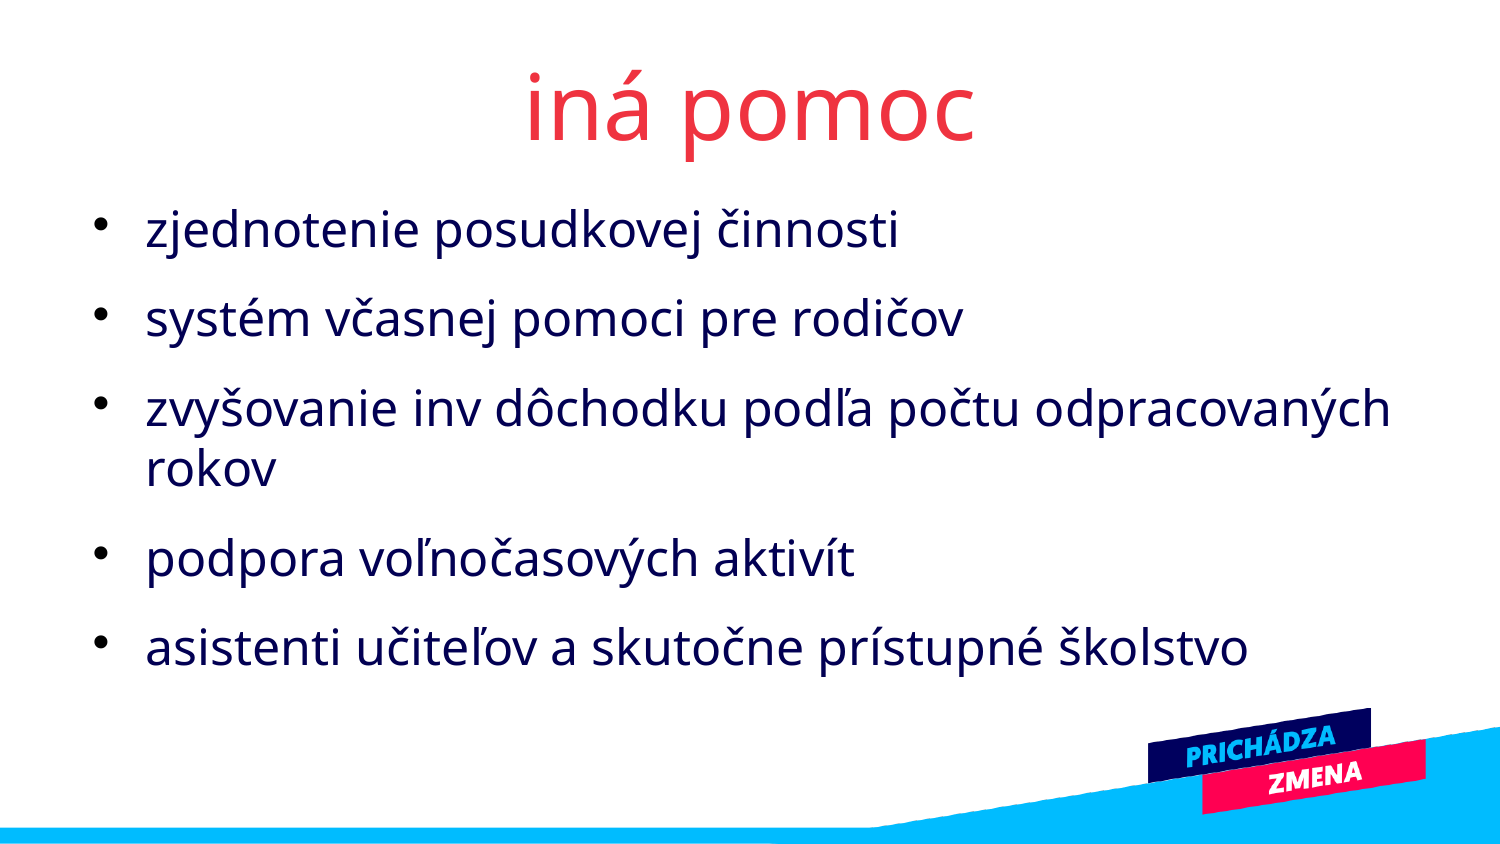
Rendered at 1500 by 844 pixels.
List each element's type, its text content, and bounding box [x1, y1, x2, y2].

text_box zjednotenie posudkovej činnosti systém včasnej pomoci pre rodičov zvyšovanie inv dôchodku podľa počtu odpracovaných rokov podpora voľnočasových aktivít asistenti učiteľov a skutočne prístupné školstvo [75, 197, 1425, 687]
picture [769, 708, 1500, 827]
text_box iná pomoc [75, 33, 1425, 175]
